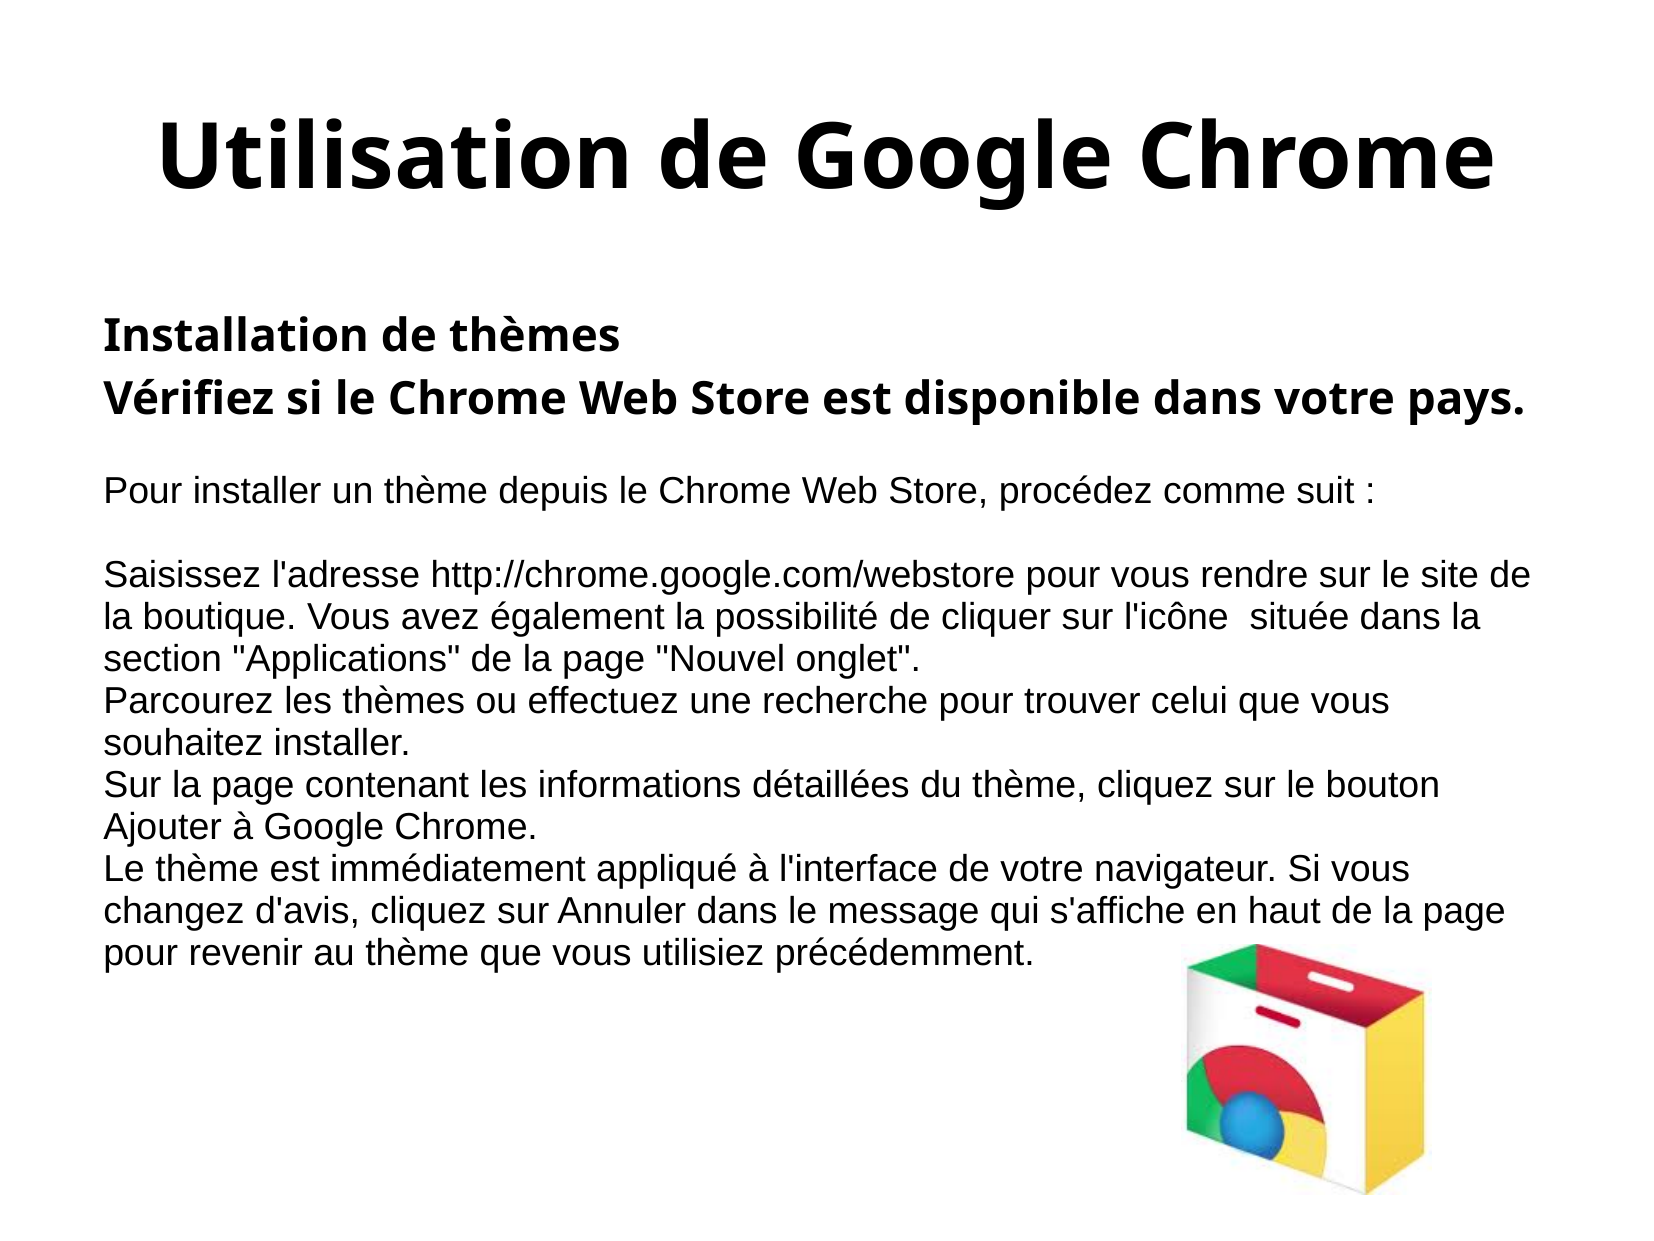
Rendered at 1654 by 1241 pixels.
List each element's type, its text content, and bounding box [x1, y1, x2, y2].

picture [1181, 944, 1432, 1195]
title Utilisation de Google Chrome [82, 56, 1571, 250]
text_box Installation de thèmes Vérifiez si le Chrome Web Store est disponible dans votre pays. Pour installer un thème depuis le Chrome Web Store, procédez comme suit : Saisissez l'adresse http://chrome.google.com/webstore pour vous rendre sur le site de la boutique. Vous avez également la possibilité de cliquer sur l'icône située dans la section "Applications" de la page "Nouvel onglet". Parcourez les thèmes ou effectuez une recherche pour trouver celui que vous souhaitez installer. Sur la page contenant les informations détaillées du thème, cliquez sur le bouton Ajouter à Google Chrome. Le thème est immédiatement appliqué à l'interface de votre navigateur. Si vous changez d'avis, cliquez sur Annuler dans le message qui s'affiche en haut de la page pour revenir au thème que vous utilisiez précédemment. [88, 295, 1565, 985]
